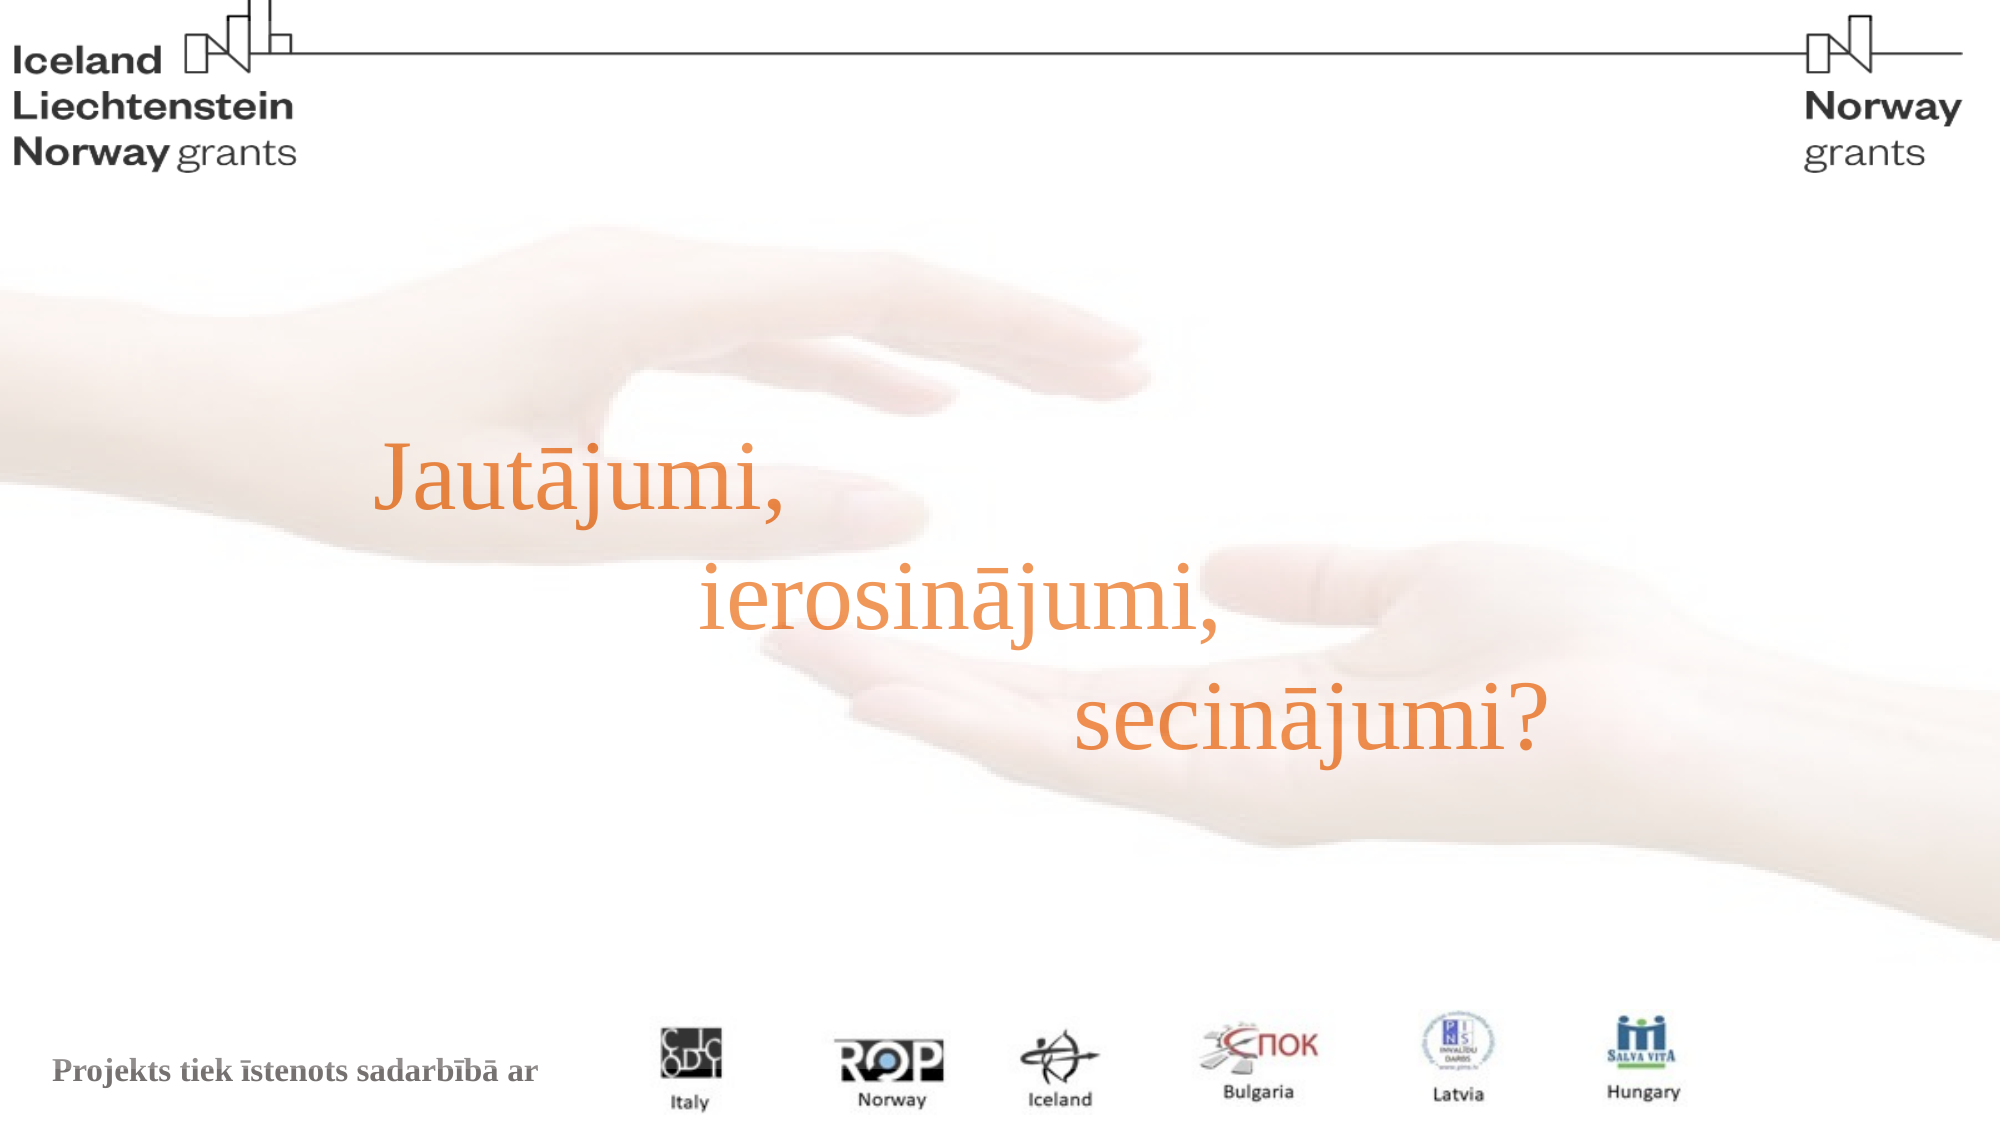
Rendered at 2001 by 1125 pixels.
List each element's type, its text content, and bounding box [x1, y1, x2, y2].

text_box Projekts tiek īstenots sadarbībā ar [37, 1069, 607, 1097]
picture [0, 0, 2000, 1118]
